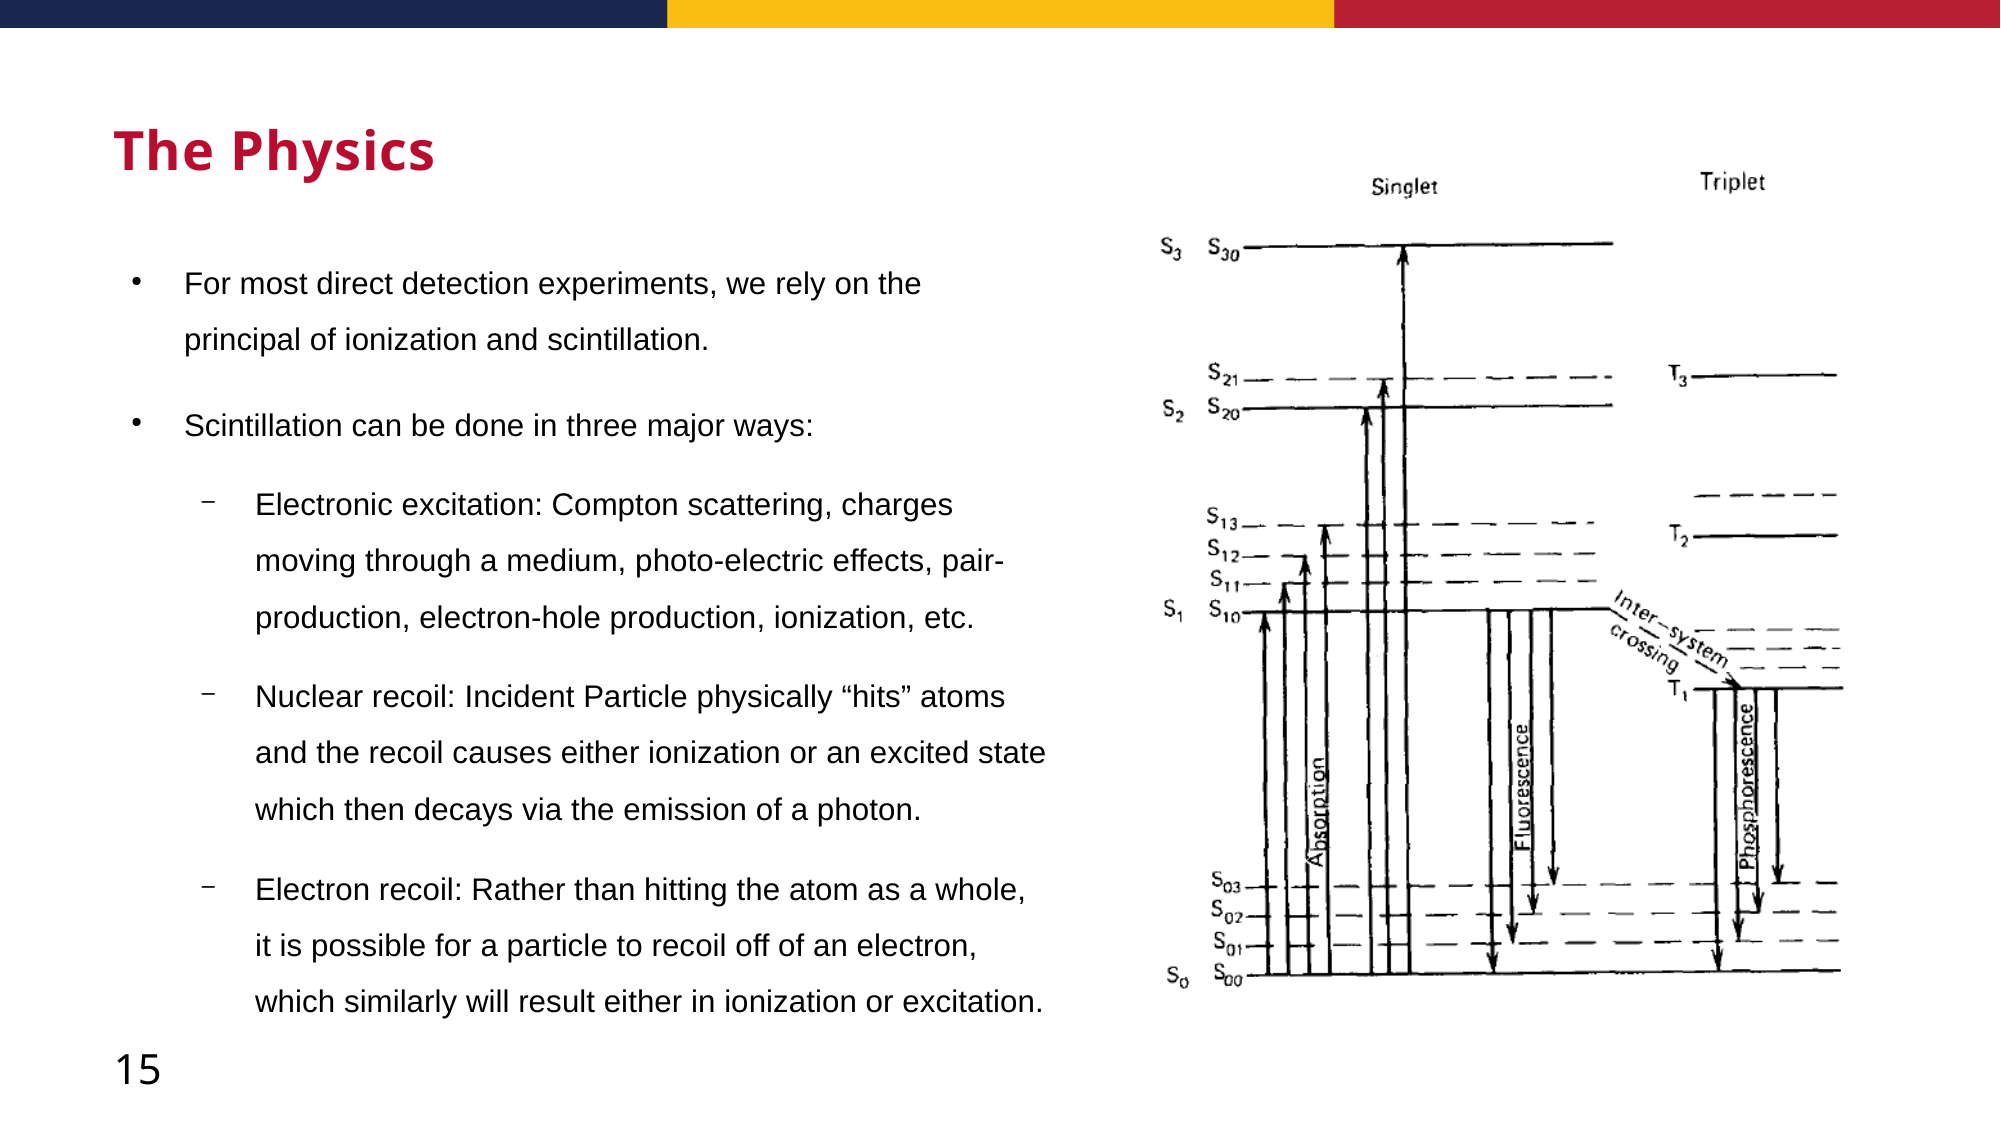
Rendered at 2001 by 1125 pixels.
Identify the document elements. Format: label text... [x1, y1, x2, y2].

slide_number <number> [99, 1035, 190, 1092]
picture [0, 0, 2000, 28]
picture [1116, 131, 1886, 1004]
list For most direct detection experiments, we rely on the principal of ionization and scintillation. Scintillation can be done in three major ways: Electronic excitation: Compton scattering, charges moving through a medium, photo-electric effects, pair-production, electron-hole production, ionization, etc. Nuclear recoil: Incident Particle physically “hits” atoms and the recoil causes either ionization or an excited state which then decays via the emission of a photon. Electron recoil: Rather than hitting the atom as a whole, it is possible for a particle to recoil off of an electron, which similarly will result either in ionization or excitation. [98, 236, 1063, 1063]
title The Physics [98, 115, 1886, 219]
